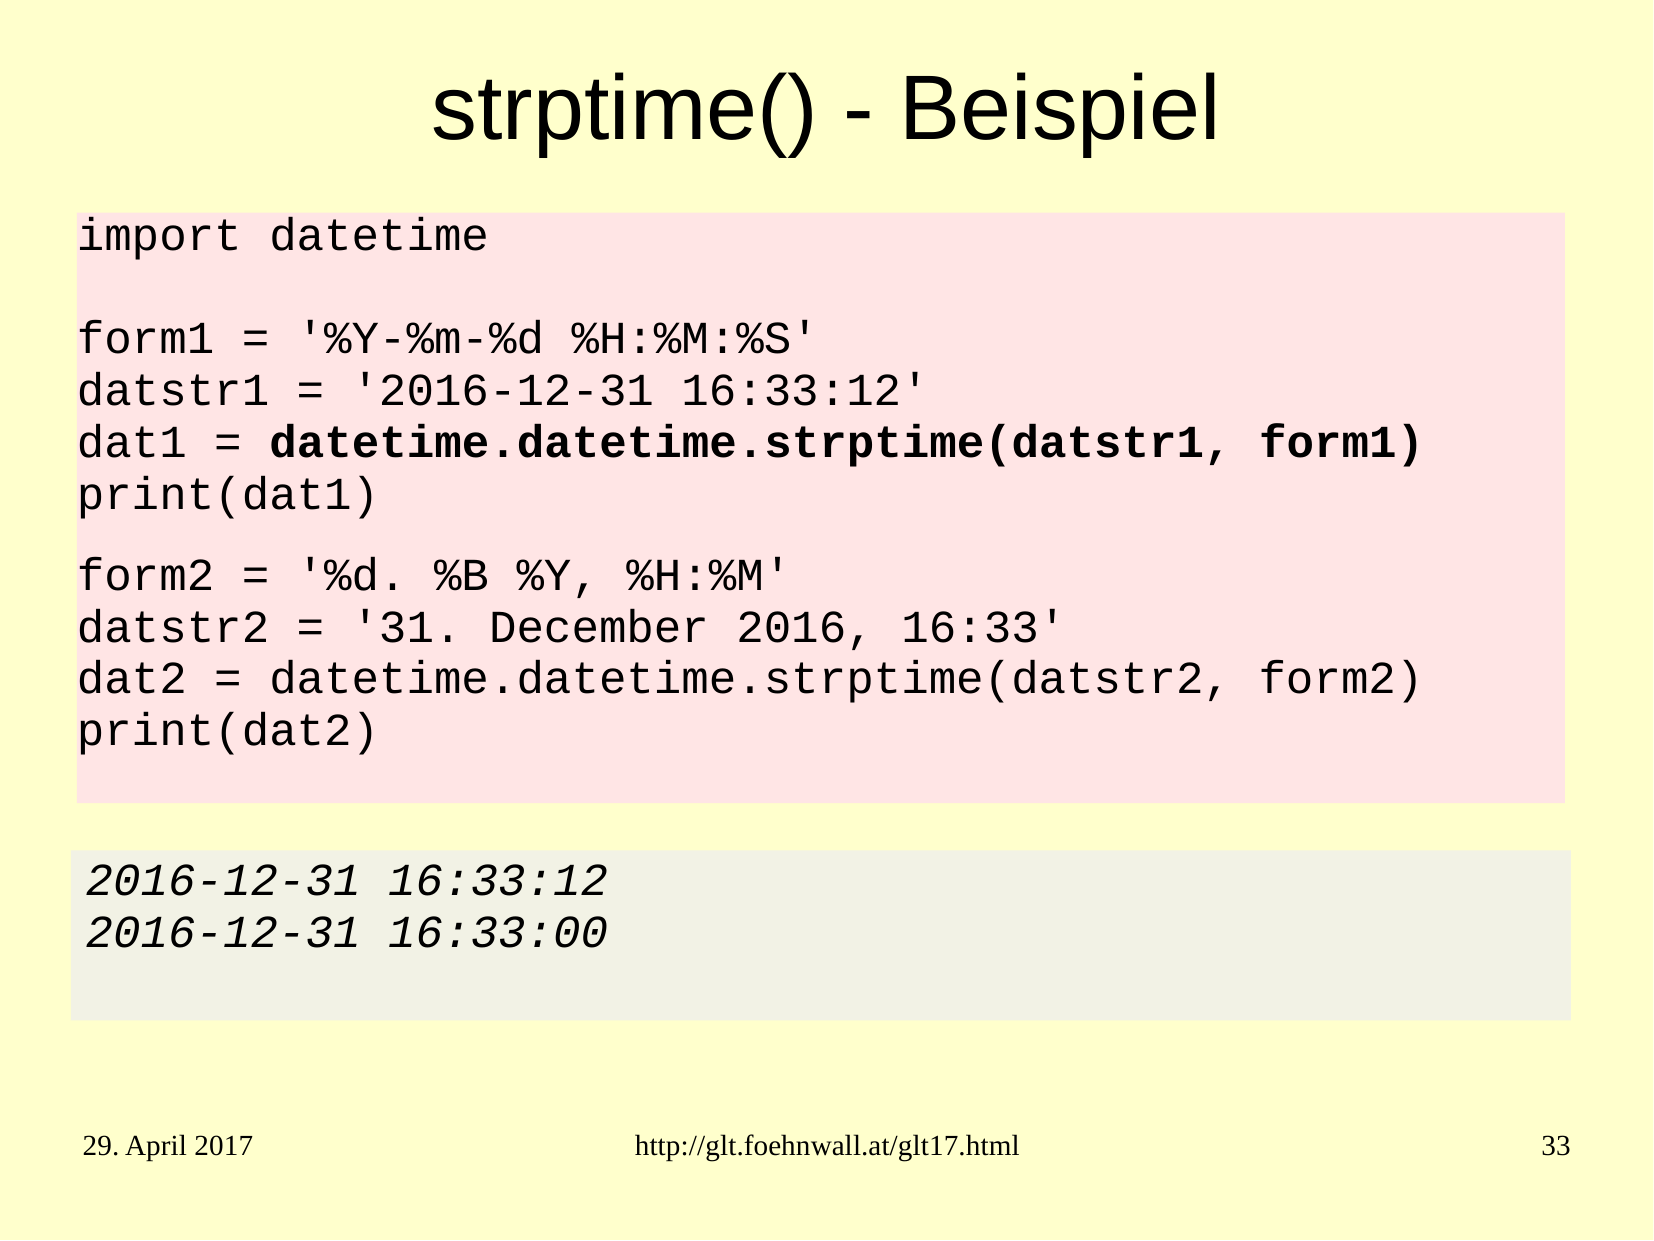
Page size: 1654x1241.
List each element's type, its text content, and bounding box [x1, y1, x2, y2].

text_box 2016-12-31 16:33:12 2016-12-31 16:33:00 [70, 850, 1571, 1021]
title strptime() - Beispiel [82, 43, 1571, 172]
list import datetime form1 = '%Y-%m-%d %H:%M:%S' datstr1 = '2016-12-31 16:33:12' dat1 = datetime.datetime.strptime(datstr1, form1) print(dat1) form2 = '%d. %B %Y, %H:%M' datstr2 = '31. December 2016, 16:33' dat2 = datetime.datetime.strptime(datstr2, form2) print(dat2) [76, 212, 1565, 804]
